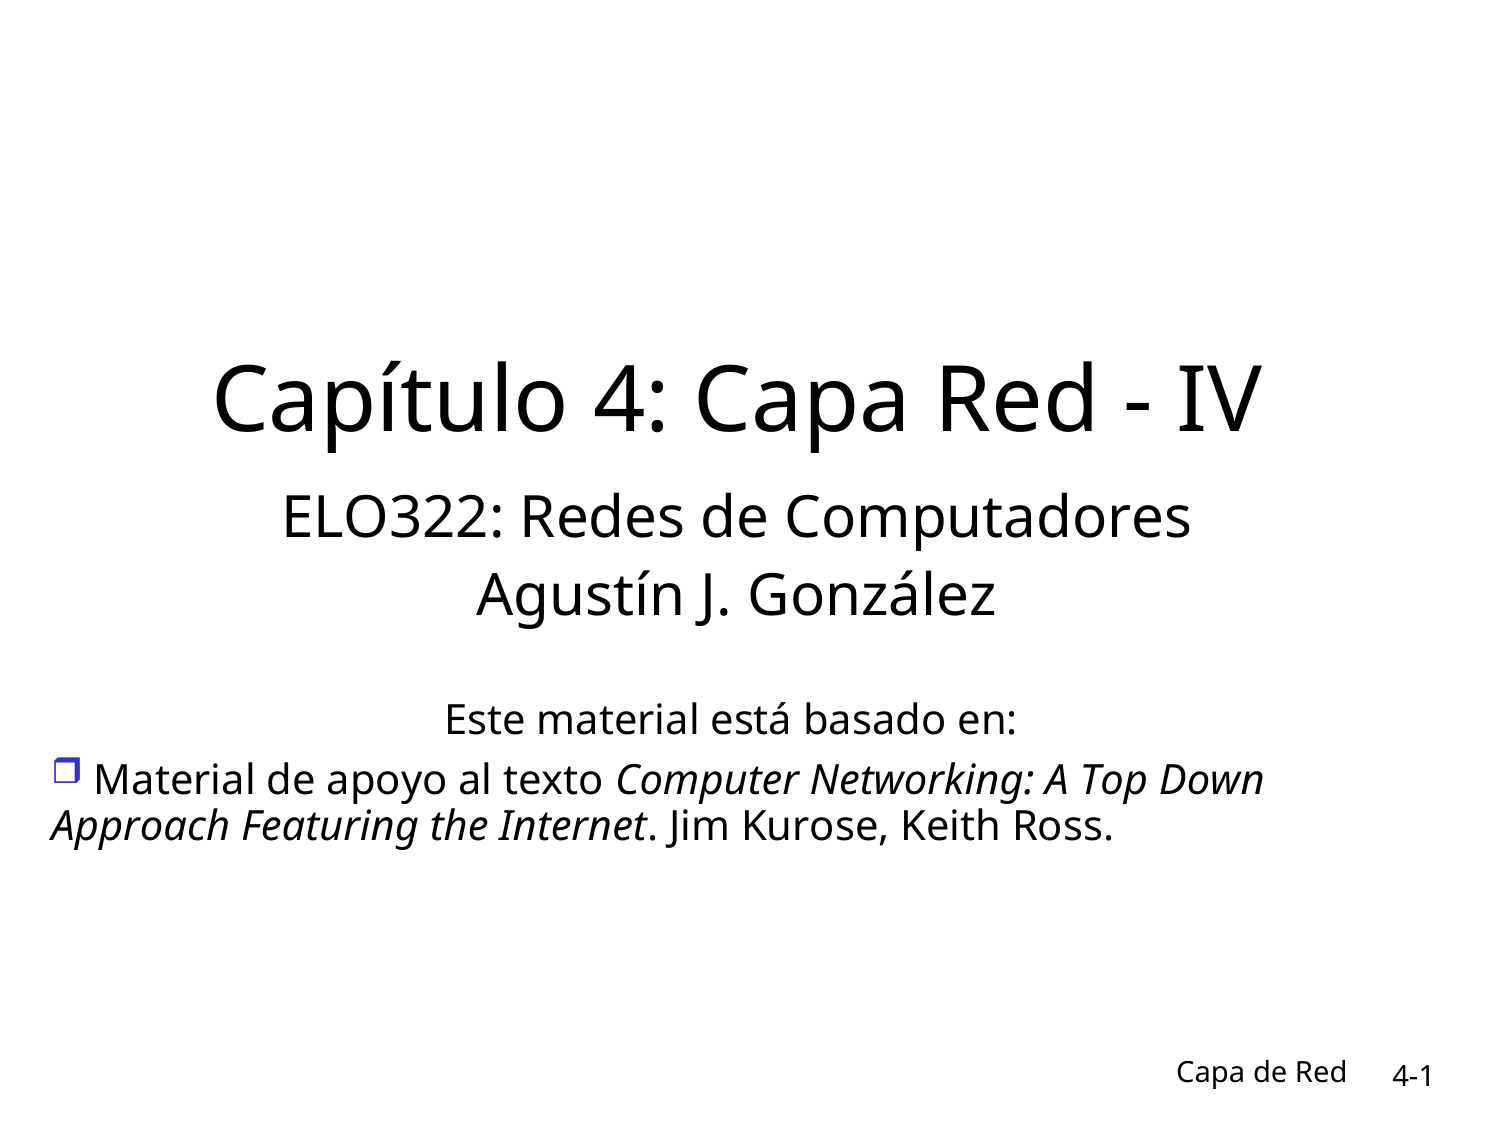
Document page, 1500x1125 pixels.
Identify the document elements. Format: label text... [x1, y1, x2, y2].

title Capítulo 4: Capa Red - IV [99, 274, 1375, 479]
subtitle ELO322: Redes de Computadores Agustín J. González Este material está basado en: Material de apoyo al texto Computer Networking: A Top Down Approach Featuring the Internet. Jim Kurose, Keith Ross. [36, 479, 1437, 1038]
